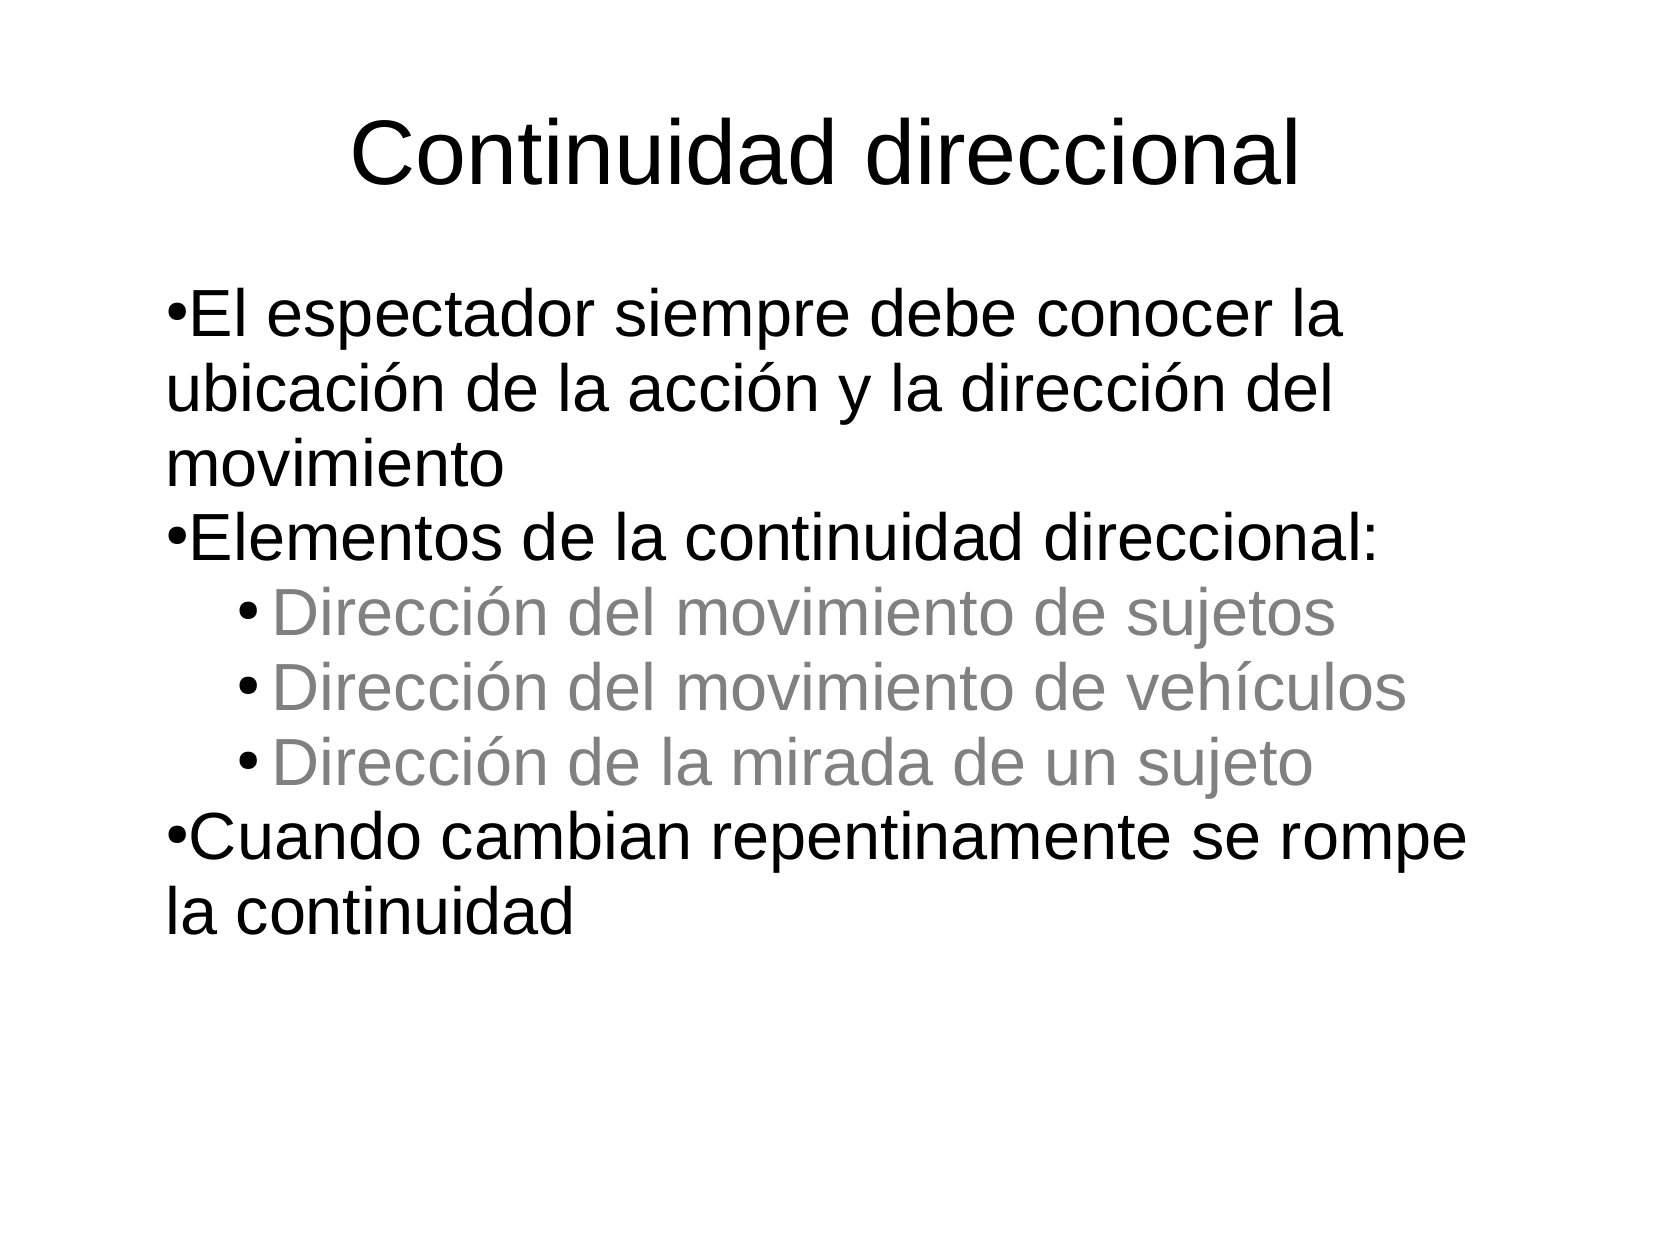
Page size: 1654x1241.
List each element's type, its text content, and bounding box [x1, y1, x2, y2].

title Continuidad direccional [82, 49, 1571, 257]
subtitle El espectador siempre debe conocer la ubicación de la acción y la dirección del movimiento Elementos de la continuidad direccional: Dirección del movimiento de sujetos Dirección del movimiento de vehículos Dirección de la mirada de un sujeto Cuando cambian repentinamente se rompe la continuidad [165, 126, 1477, 1174]
